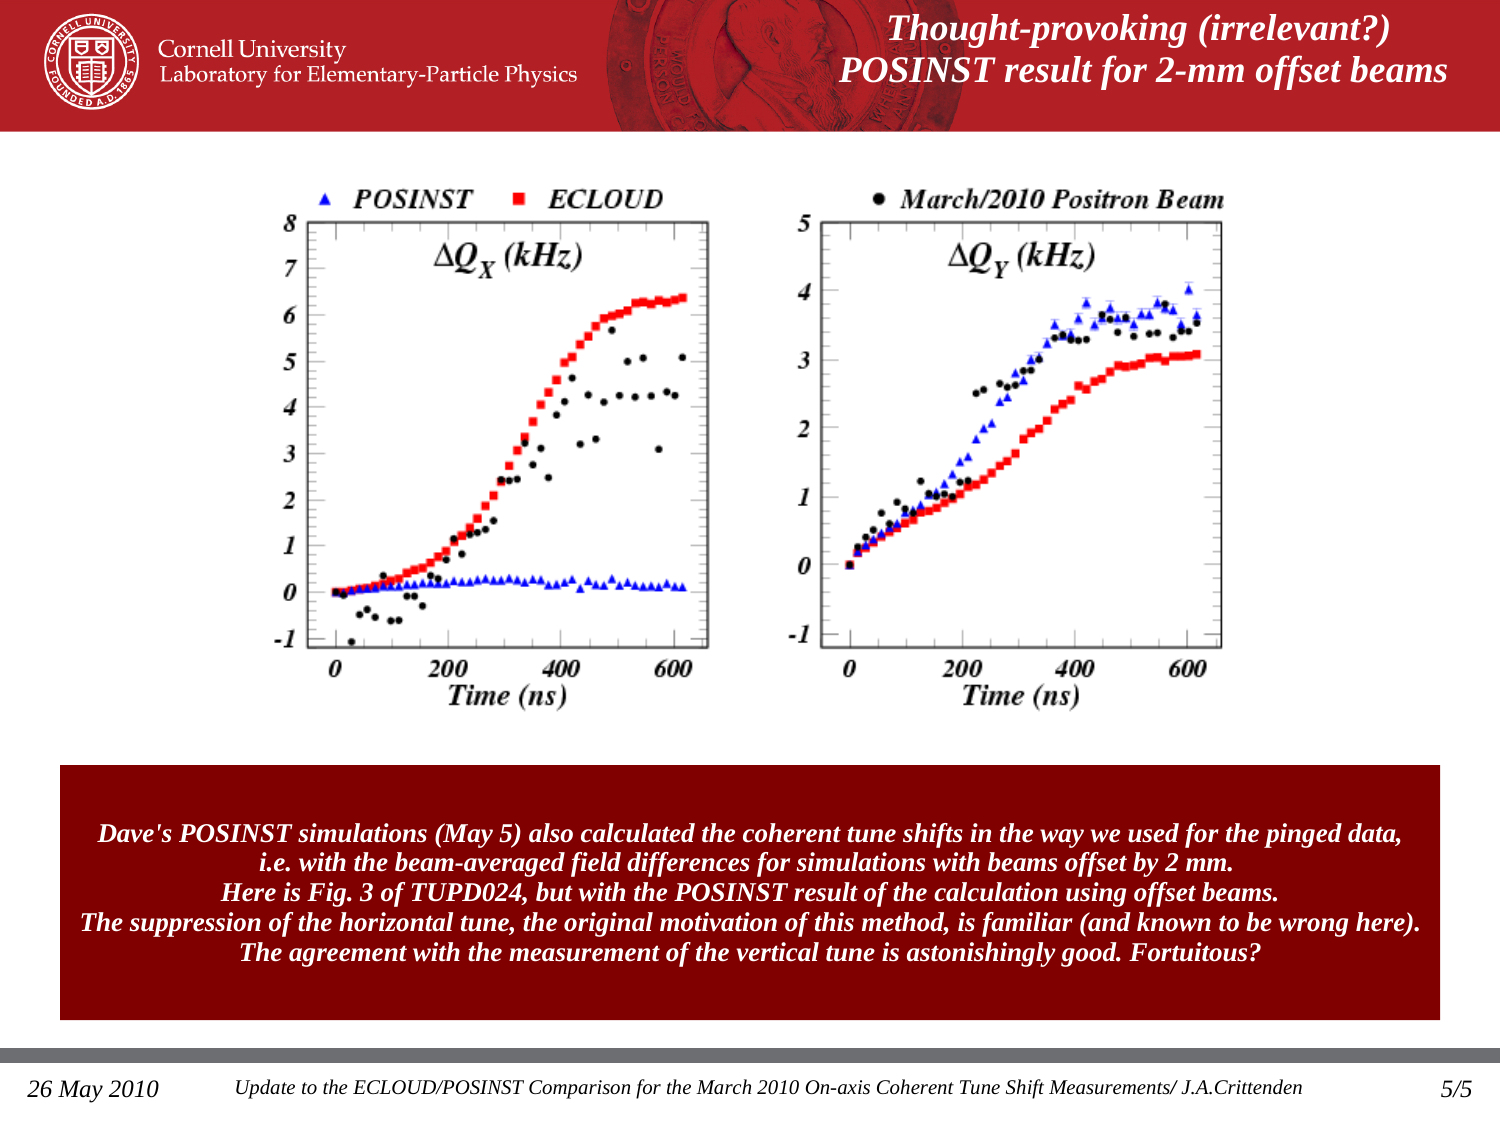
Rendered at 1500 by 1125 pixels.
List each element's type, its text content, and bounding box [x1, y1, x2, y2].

text_box Thought-provoking (irrelevant?) POSINST result for 2-mm offset beams [787, 0, 1500, 136]
text_box Dave's POSINST simulations (May 5) also calculated the coherent tune shifts in the way we used for the pinged data, i.e. with the beam-averaged field differences for simulations with beams offset by 2 mm. Here is Fig. 3 of TUPD024, but with the POSINST result of the calculation using offset beams. The suppression of the horizontal tune, the original motivation of this method, is familiar (and known to be wrong here). The agreement with the measurement of the vertical tune is astonishingly good. Fortuitous? [60, 765, 1441, 1021]
picture [256, 179, 1238, 724]
picture [0, 0, 787, 132]
